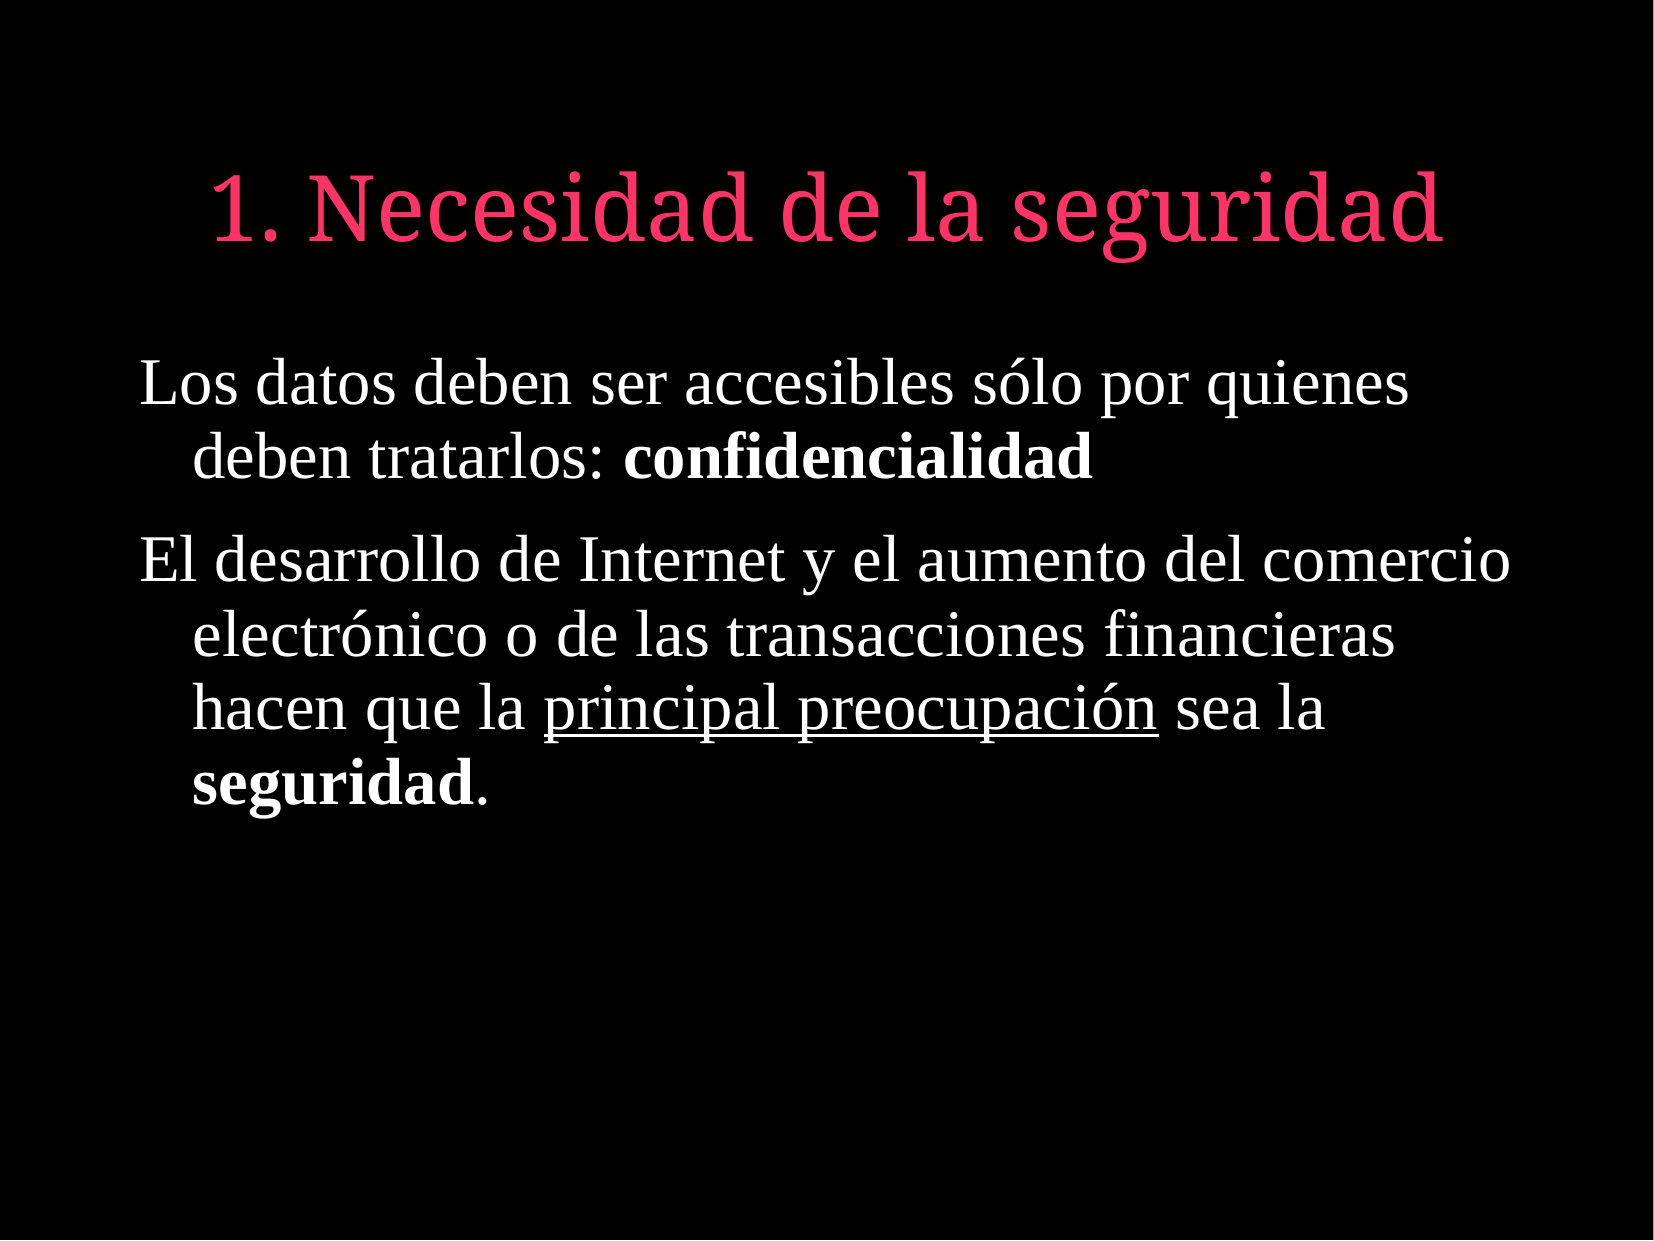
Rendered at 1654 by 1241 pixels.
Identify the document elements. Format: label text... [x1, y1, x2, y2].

title 1. Necesidad de la seguridad [121, 102, 1534, 311]
list Los datos deben ser accesibles sólo por quienes deben tratarlos: confidencialidad El desarrollo de Internet y el aumento del comercio electrónico o de las transacciones financieras hacen que la principal preocupación sea la seguridad. [121, 344, 1534, 1127]
